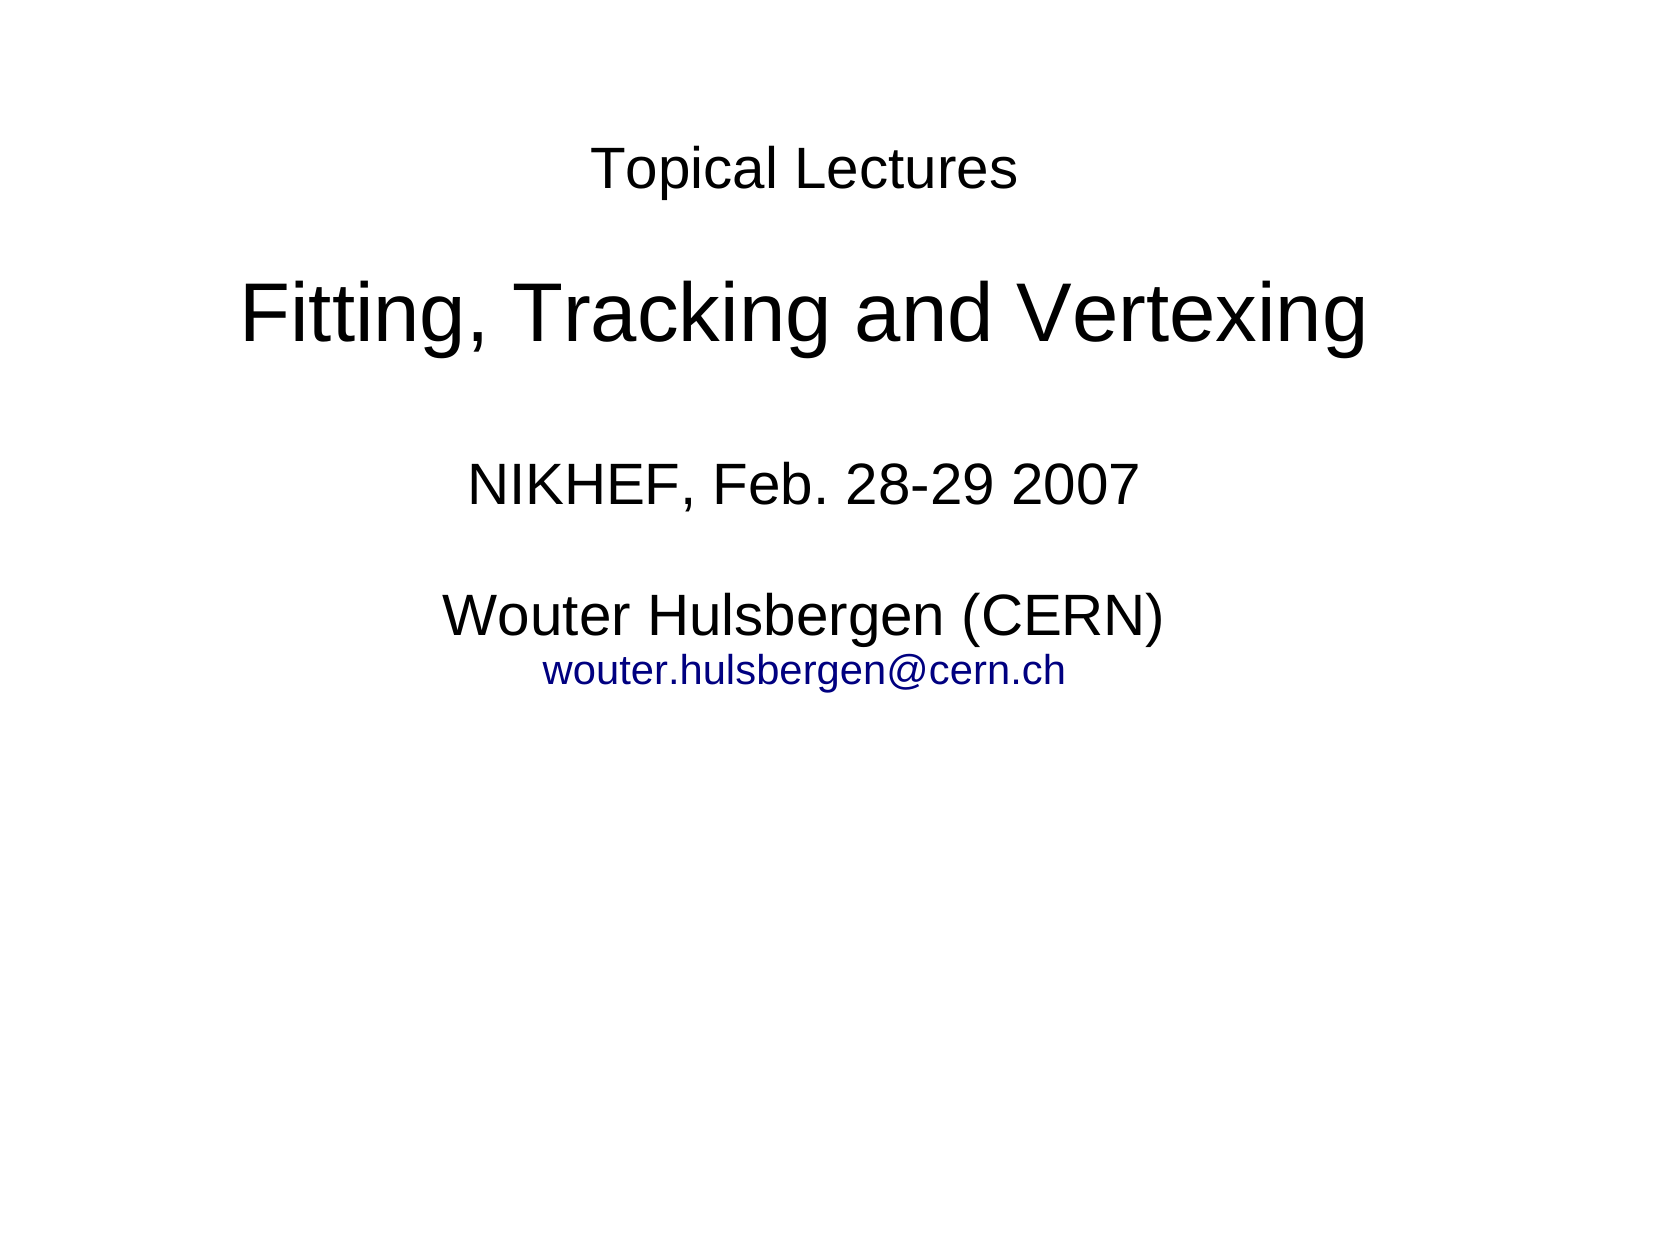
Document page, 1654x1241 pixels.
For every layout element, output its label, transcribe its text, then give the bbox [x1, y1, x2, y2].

text_box Topical Lectures Fitting, Tracking and Vertexing NIKHEF, Feb. 28-29 2007 Wouter Hulsbergen (CERN) wouter.hulsbergen@cern.ch [225, 128, 1385, 1072]
